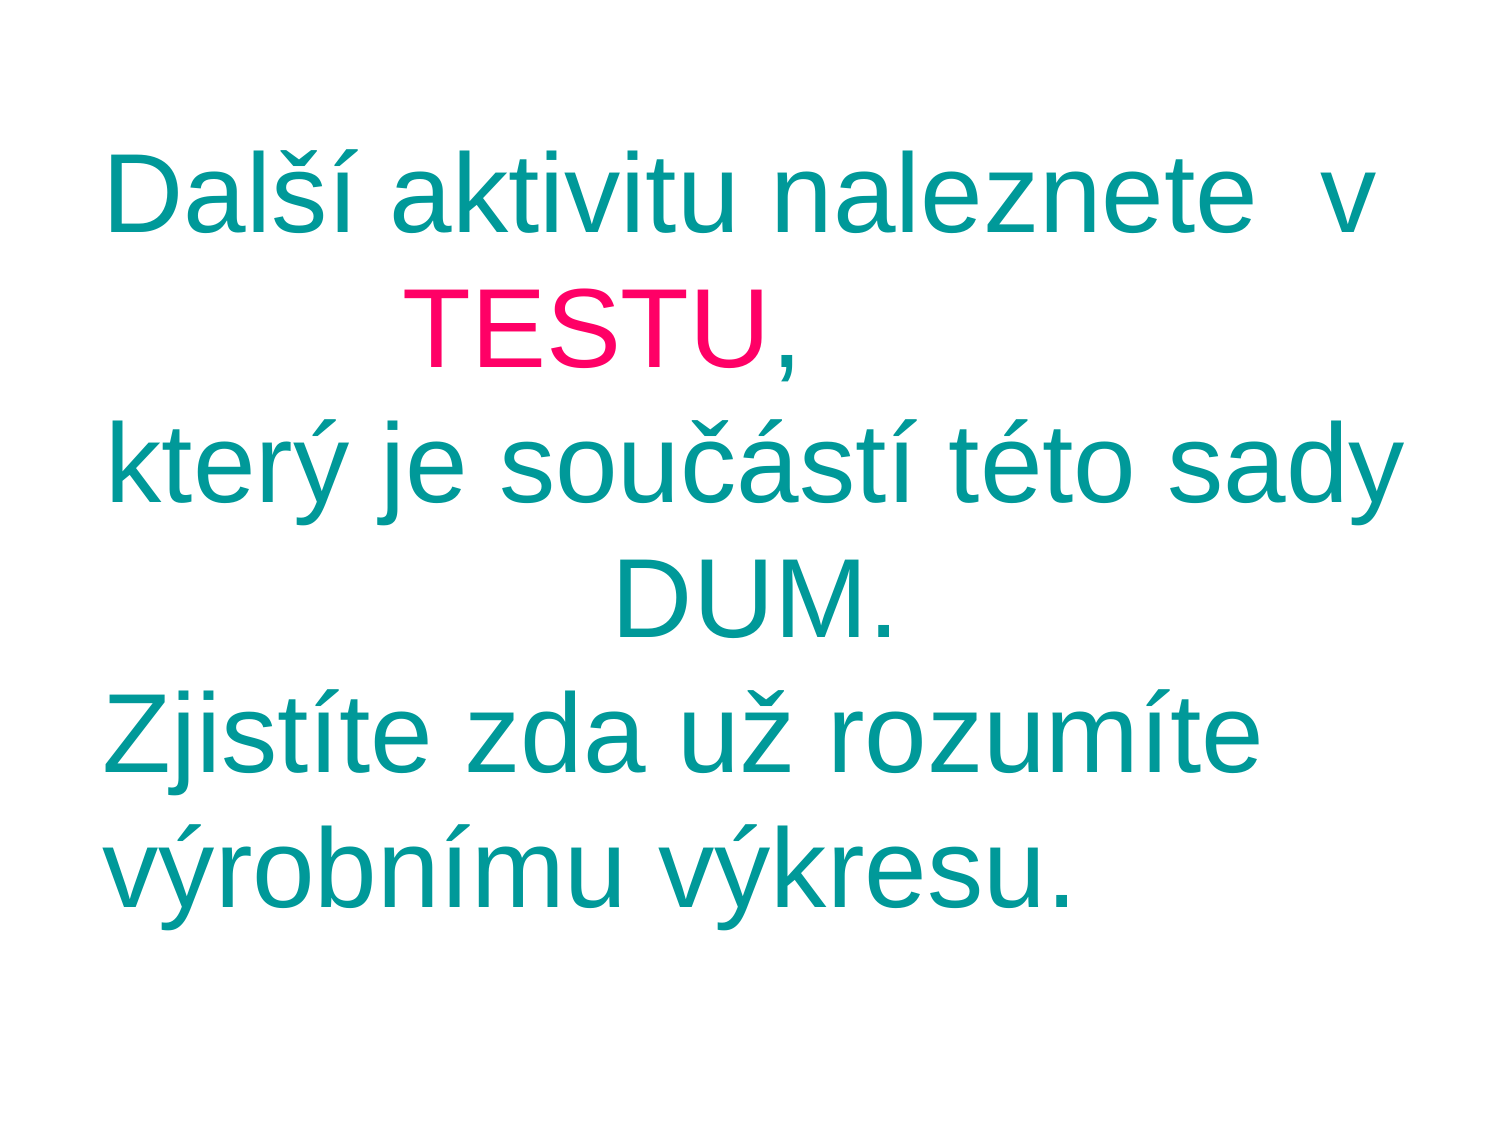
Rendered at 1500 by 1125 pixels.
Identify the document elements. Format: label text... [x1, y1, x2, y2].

text_box Další aktivitu naleznete v TESTU, který je součástí této sady DUM. Zjistíte zda už rozumíte výrobnímu výkresu. [87, 112, 1443, 938]
